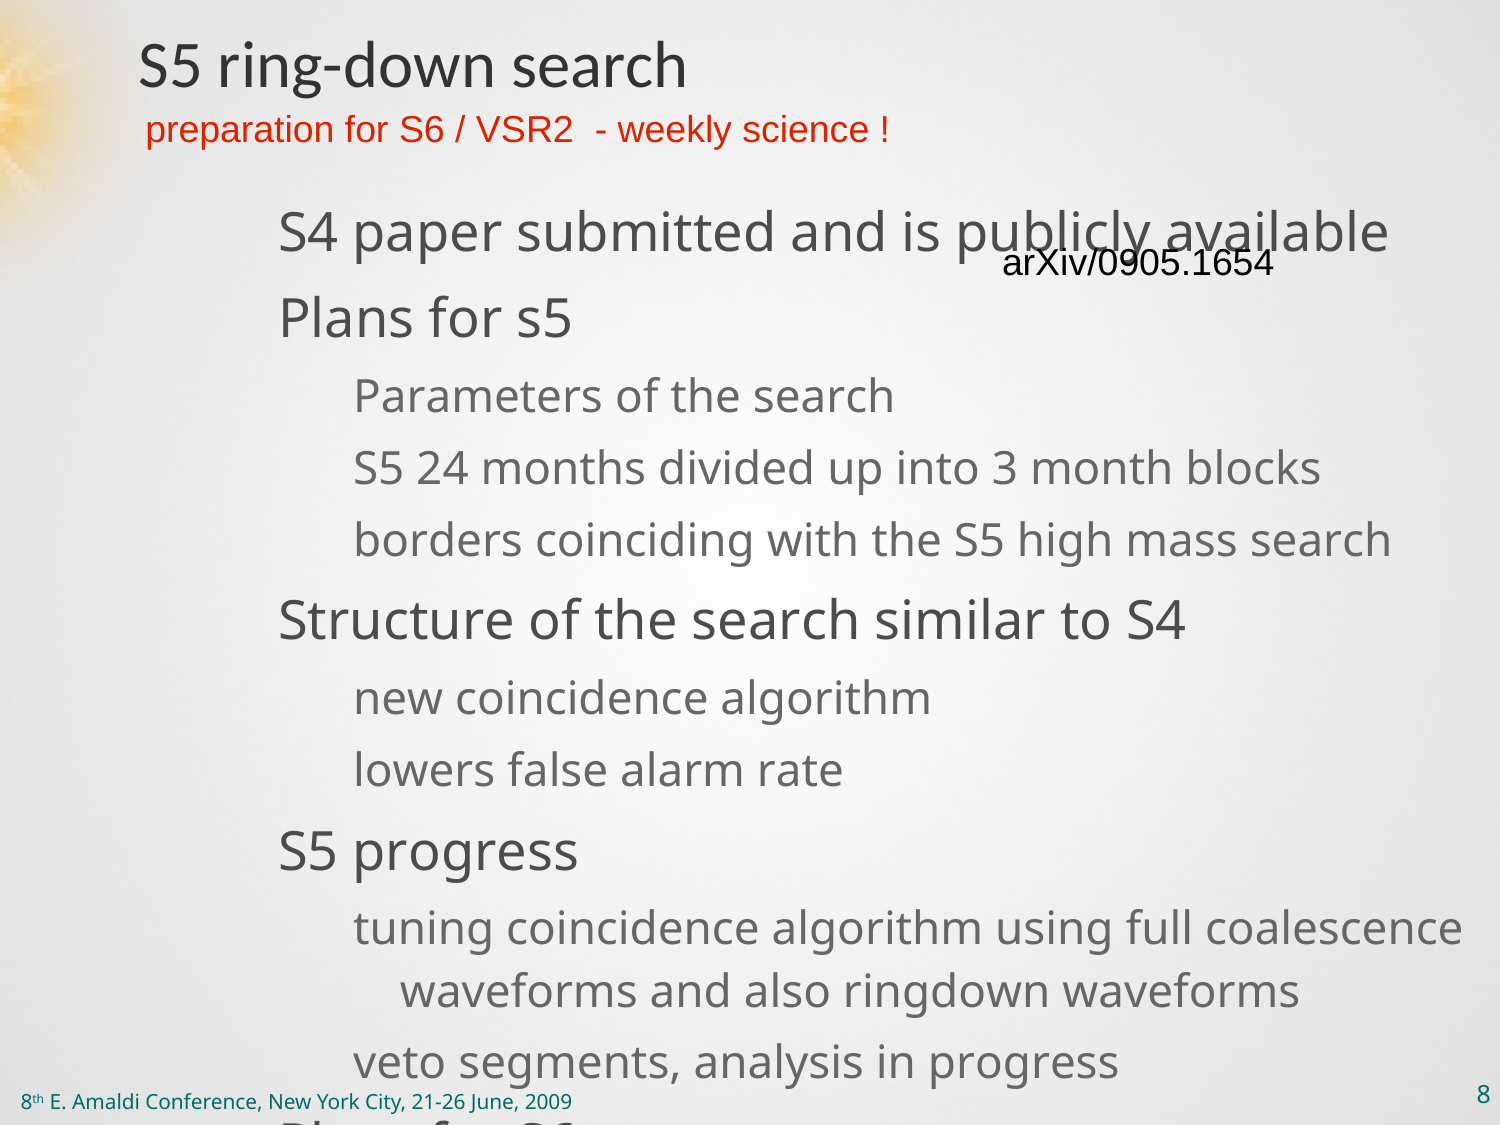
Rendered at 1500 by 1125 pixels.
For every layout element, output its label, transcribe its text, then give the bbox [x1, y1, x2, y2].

title S5 ring-down search [138, 22, 1327, 119]
text_box arXiv/0905.1654 [912, 233, 1321, 304]
picture [0, 0, 1500, 1125]
text_box preparation for S6 / VSR2 - weekly science ! [130, 100, 1001, 159]
list S4 paper submitted and is publicly available Plans for s5 Parameters of the search S5 24 months divided up into 3 month blocks borders coinciding with the S5 high mass search Structure of the search similar to S4 new coincidence algorithm lowers false alarm rate S5 progress tuning coincidence algorithm using full coalescence waveforms and also ringdown waveforms veto segments, analysis in progress Plans for S6 [278, 193, 1500, 1079]
